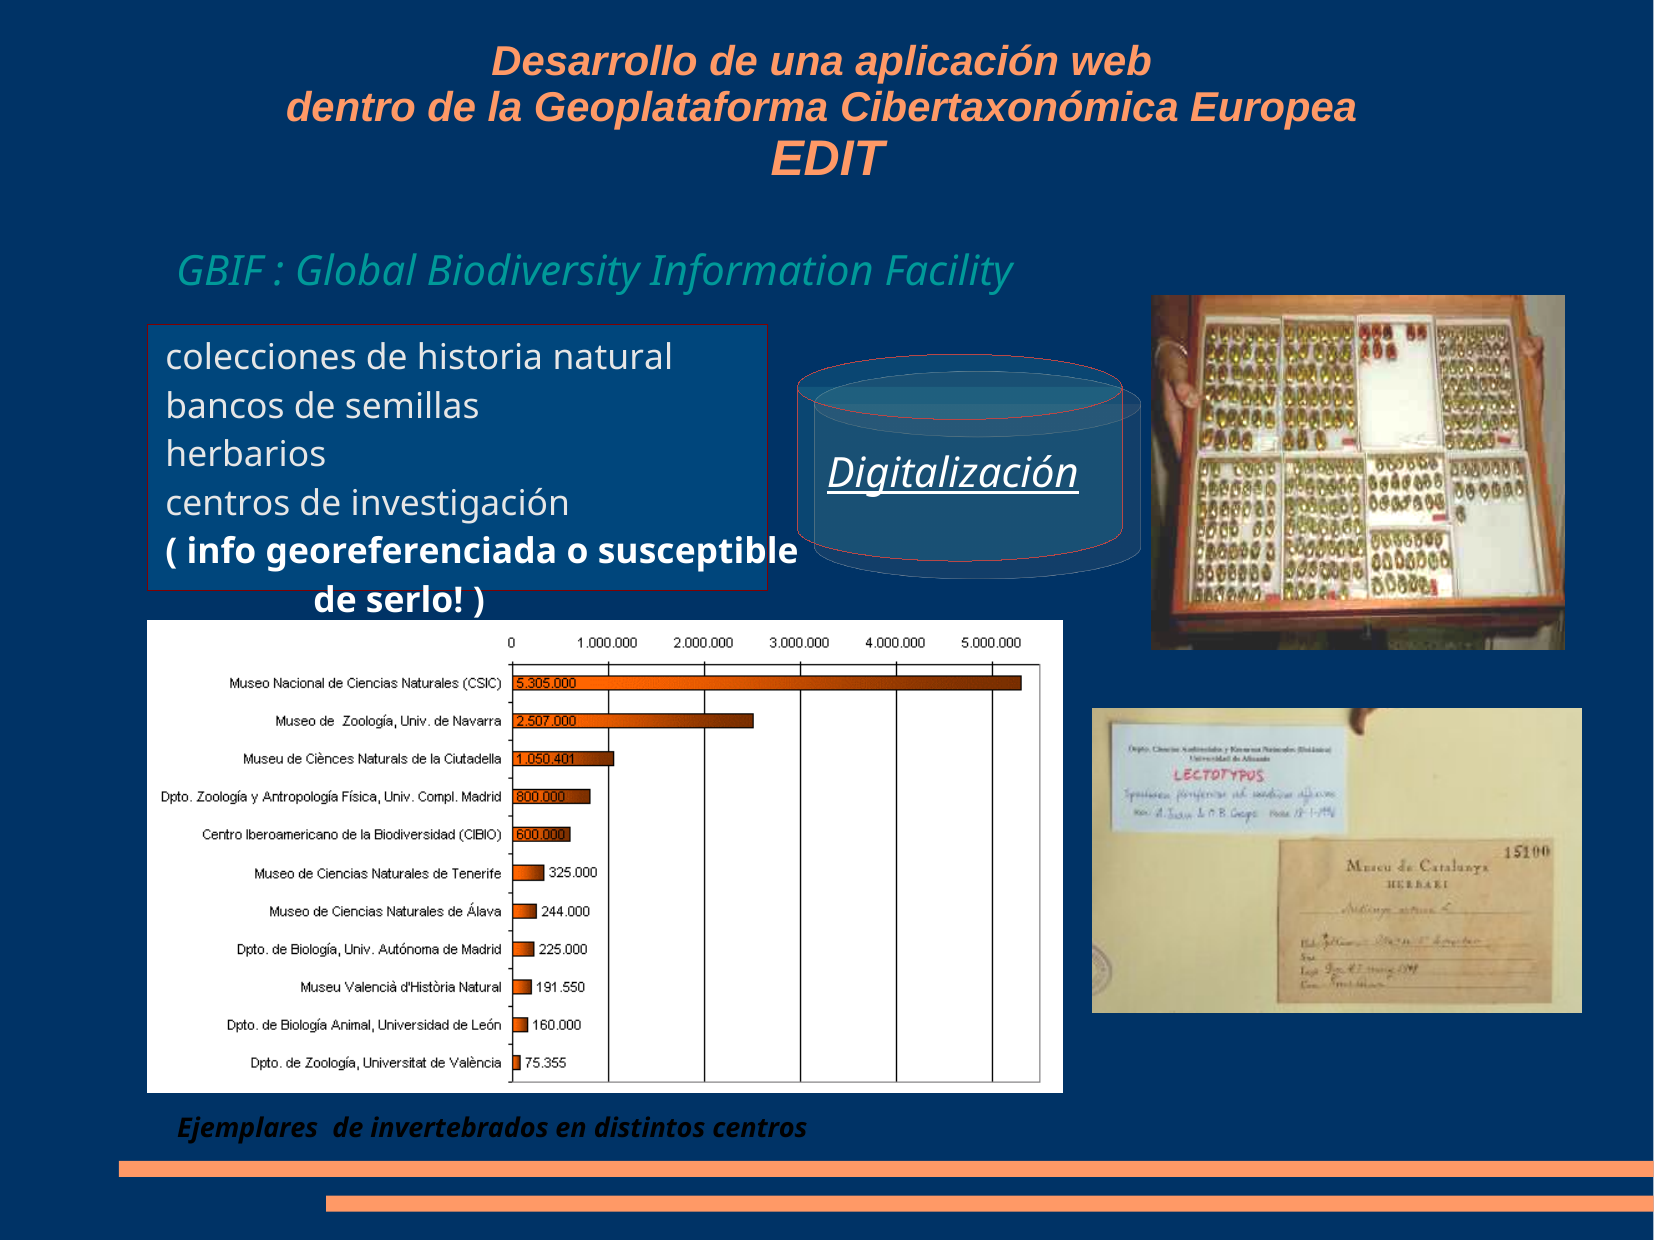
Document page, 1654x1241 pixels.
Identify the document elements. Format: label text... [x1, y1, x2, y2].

picture [1151, 295, 1565, 650]
picture [1092, 708, 1582, 1013]
text_box Digitalización [826, 442, 1093, 496]
text_box Ejemplares de invertebrados en distintos centros [177, 1109, 886, 1152]
text_box [797, 354, 1123, 562]
list GBIF : Global Biodiversity Information Facility colecciones de historia natural bancos de semillas herbarios centros de investigación ( info georeferenciada o susceptible de serlo! ) [147, 206, 1587, 1123]
title Desarrollo de una aplicación web dentro de la Geoplataforma Cibertaxonómica Europea EDIT [121, 35, 1534, 188]
picture [147, 620, 1063, 1093]
